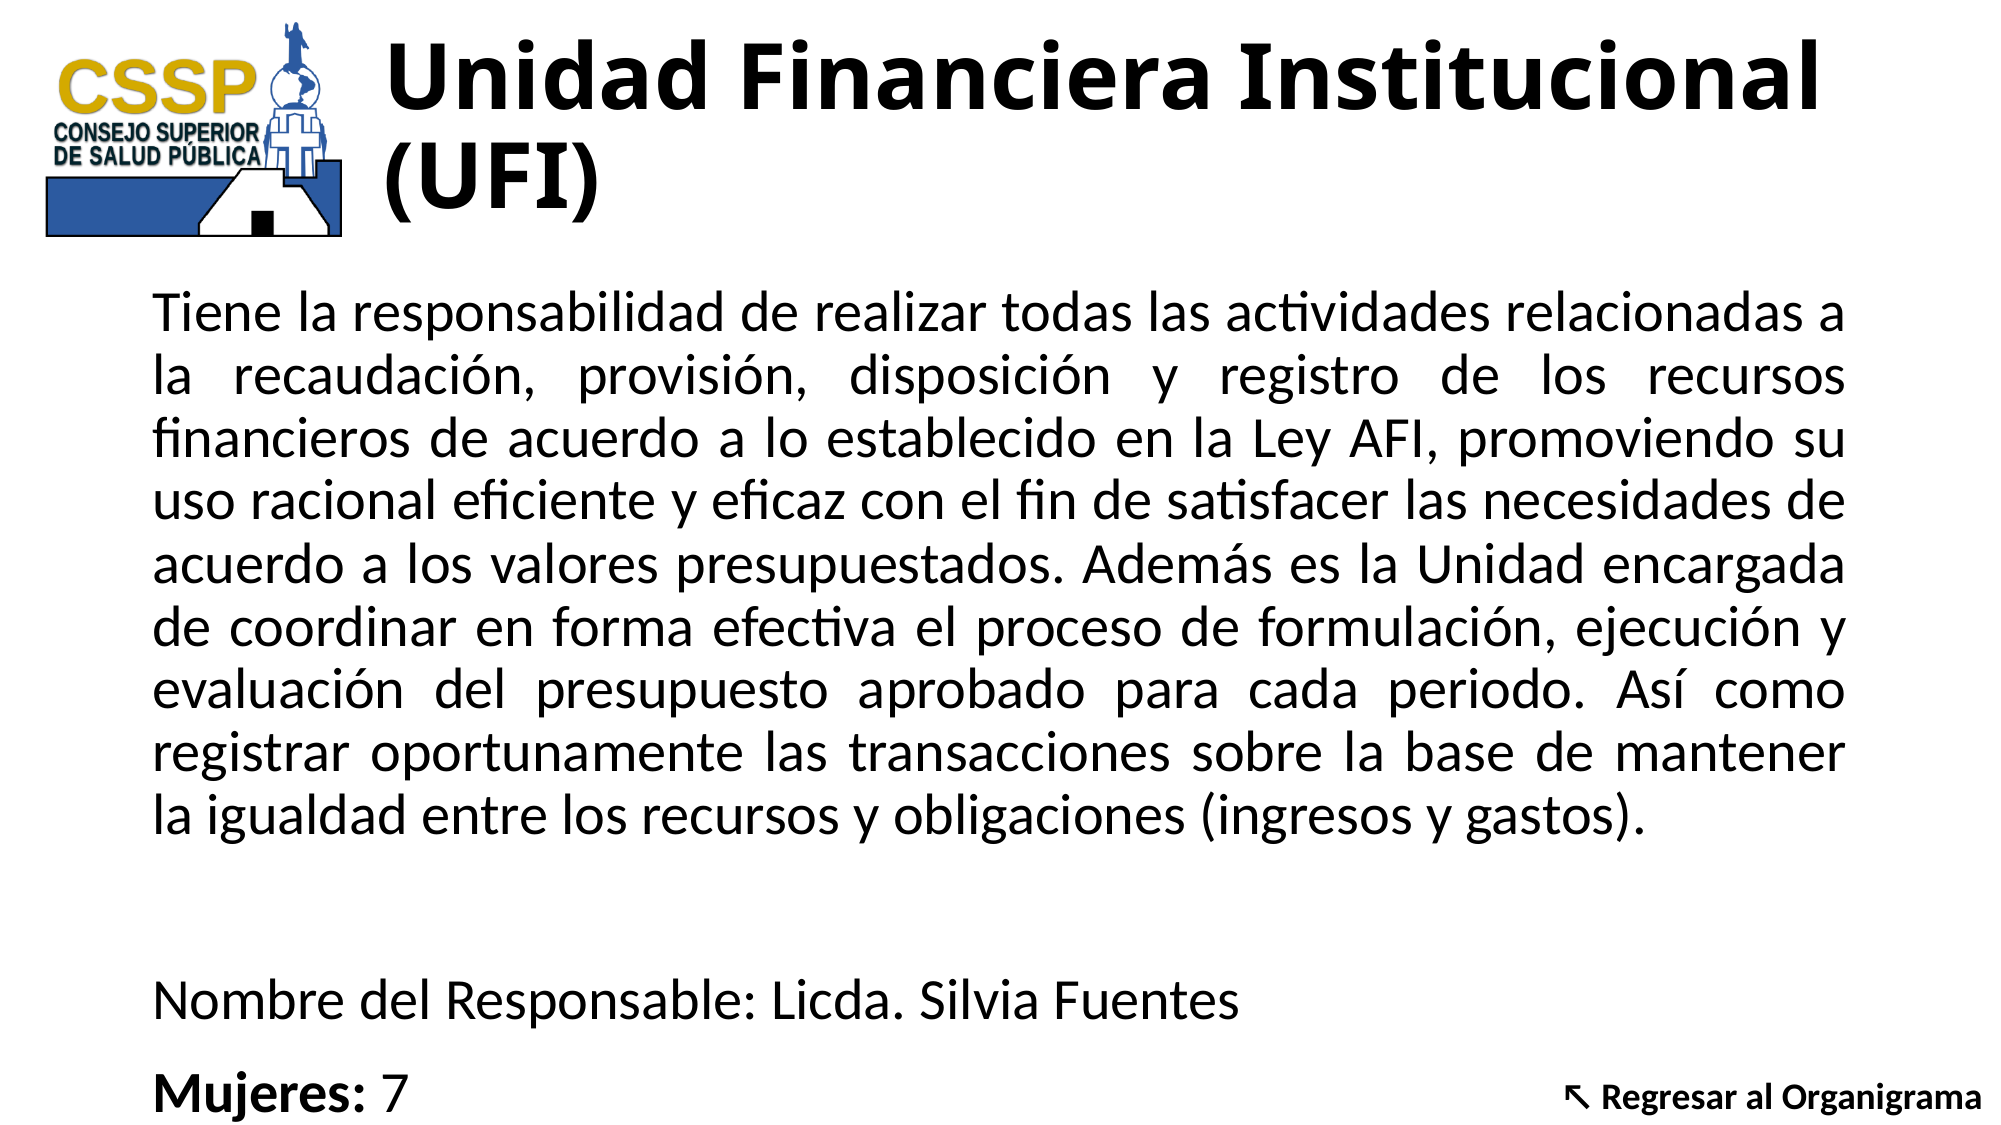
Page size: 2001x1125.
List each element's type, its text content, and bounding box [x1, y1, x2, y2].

title Unidad Financiera Institucional (UFI) [368, 22, 1863, 241]
list Tiene la responsabilidad de realizar todas las actividades relacionadas a la recaudación, provisión, disposición y registro de los recursos financieros de acuerdo a lo establecido en la Ley AFI, promoviendo su uso racional eficiente y eficaz con el fin de satisfacer las necesidades de acuerdo a los valores presupuestados. Además es la Unidad encargada de coordinar en forma efectiva el proceso de formulación, ejecución y evaluación del presupuesto aprobado para cada periodo. Así como registrar oportunamente las transacciones sobre la base de mantener la igualdad entre los recursos y obligaciones (ingresos y gastos). Nombre del Responsable: Licda. Silvia Fuentes Mujeres: 7 Hombres: 3 Total de empleados: 10 [137, 273, 1863, 1066]
text_box ↖ Regresar al Organigrama [1546, 1064, 1999, 1125]
picture [44, 22, 342, 237]
